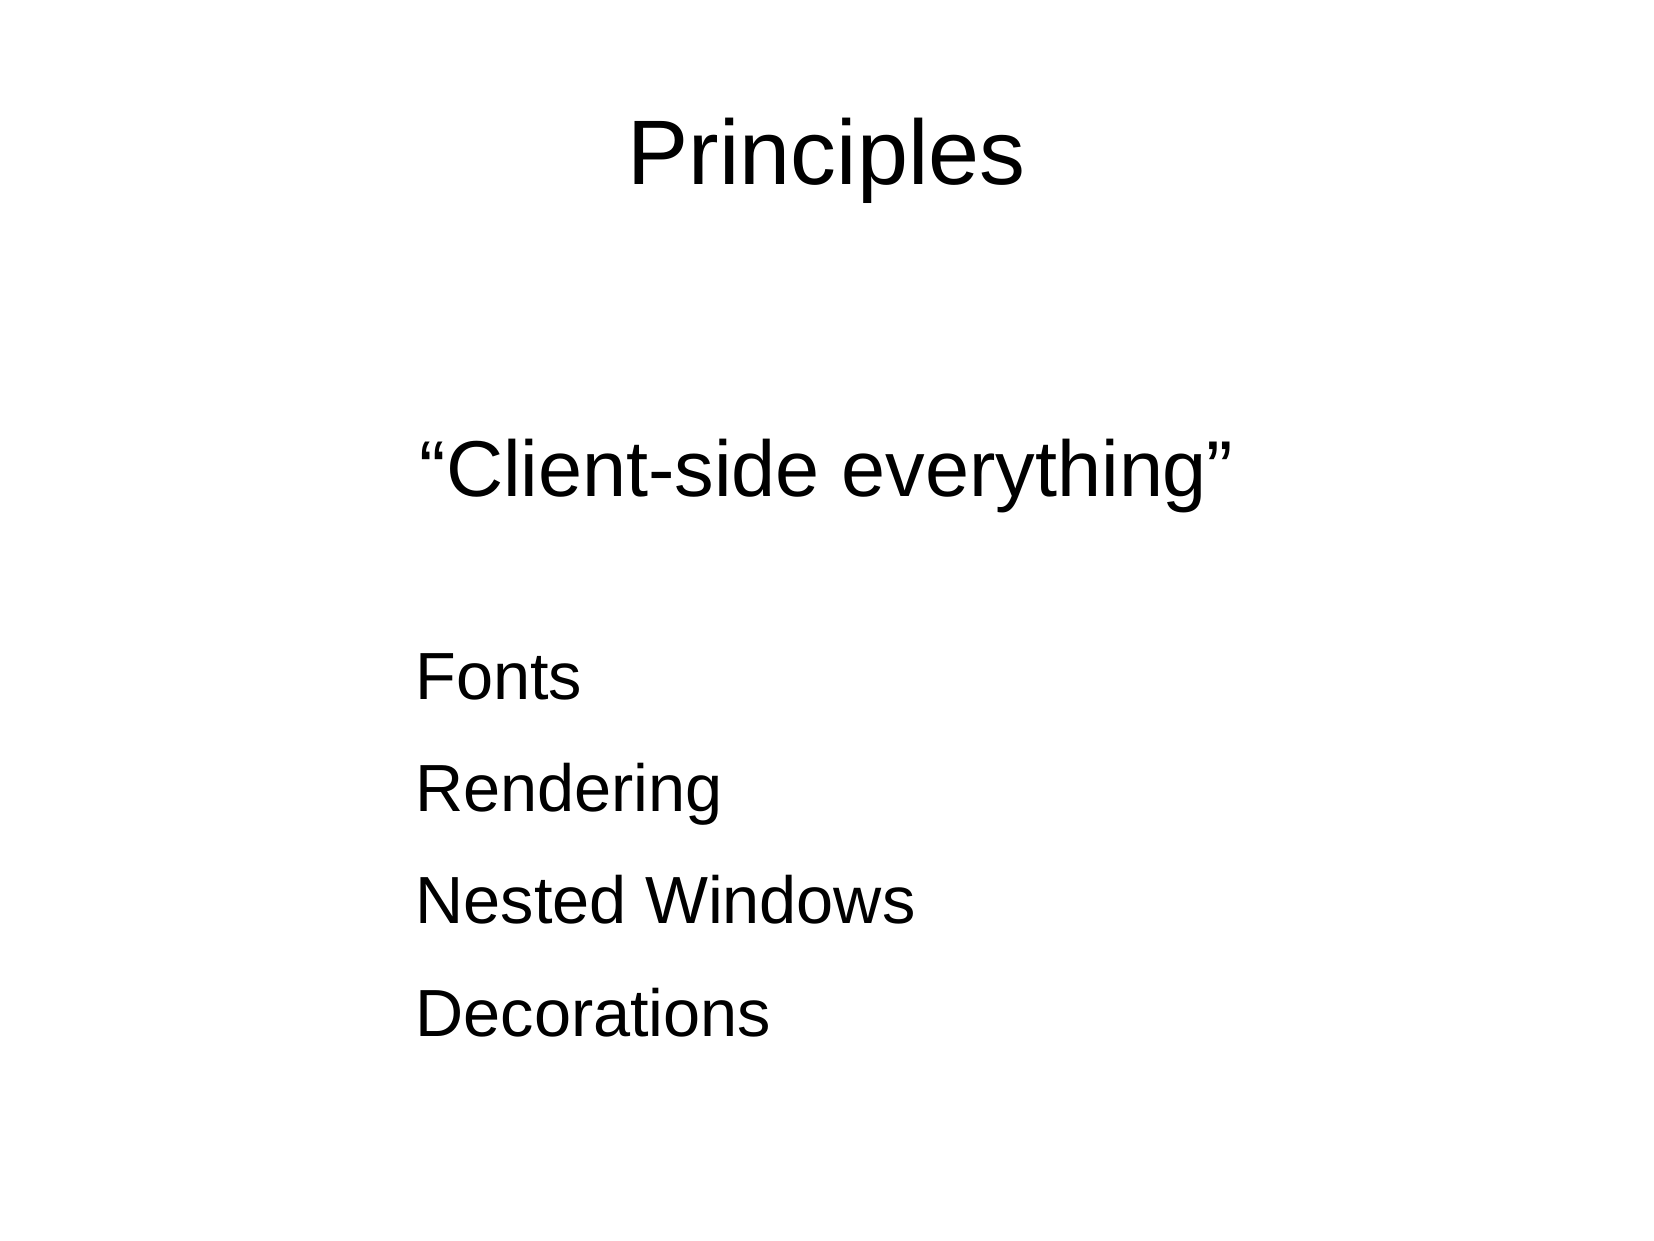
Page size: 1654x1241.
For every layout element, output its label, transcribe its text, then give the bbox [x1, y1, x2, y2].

subtitle “Client-side everything” Fonts Rendering Nested Windows Decorations [82, 290, 1571, 1186]
title Principles [82, 49, 1571, 257]
